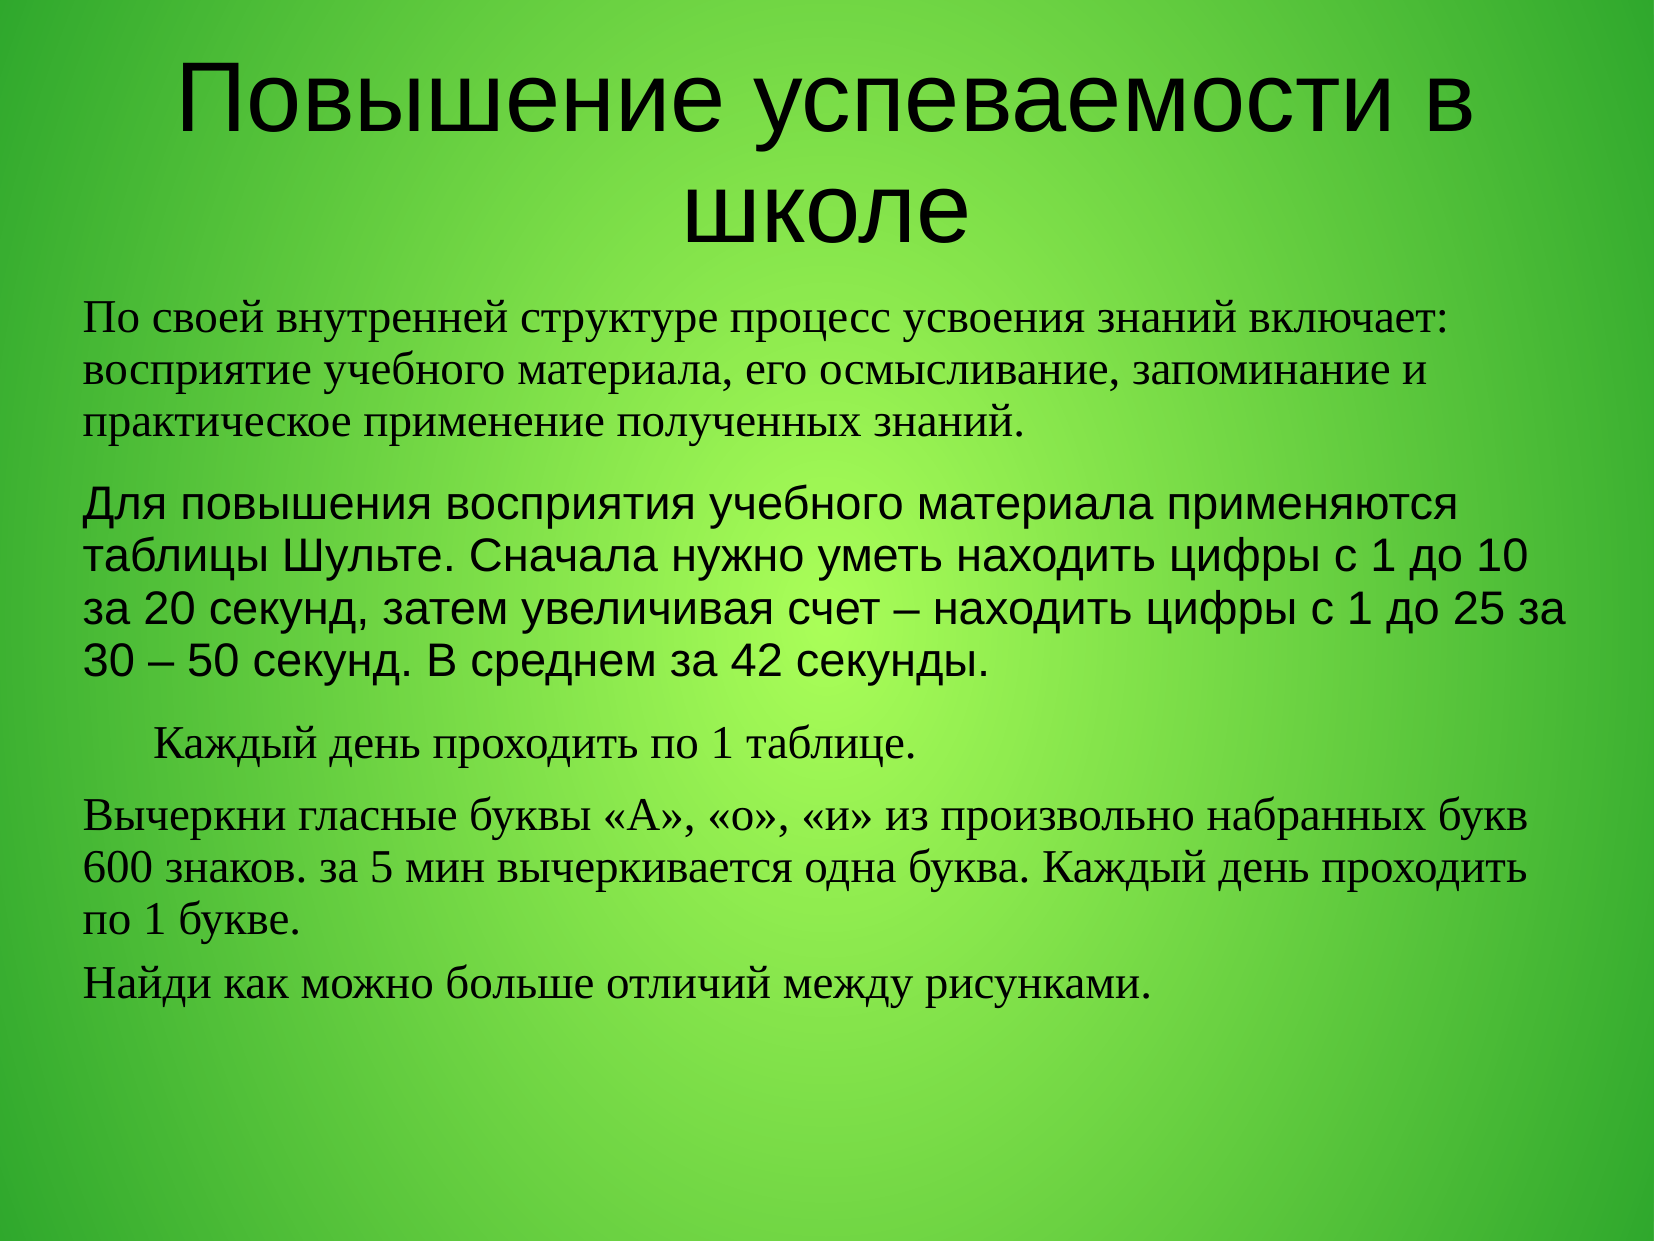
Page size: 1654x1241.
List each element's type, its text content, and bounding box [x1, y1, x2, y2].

title Повышение успеваемости в школе [82, 42, 1571, 264]
list По своей внутренней структуре процесс усвоения знаний включает: восприятие учебного материала, его осмысливание, запоминание и практическое применение полученных знаний. Для повышения восприятия учебного материала применяются таблицы Шульте. Сначала нужно уметь находить цифры с 1 до 10 за 20 секунд, затем увеличивая счет – находить цифры с 1 до 25 за 30 – 50 секунд. В среднем за 42 секунды. Каждый день проходить по 1 таблице. Вычеркни гласные буквы «А», «о», «и» из произвольно набранных букв 600 знаков. за 5 мин вычеркивается одна буква. Каждый день проходить по 1 букве. Найди как можно больше отличий между рисунками. [82, 290, 1571, 1010]
